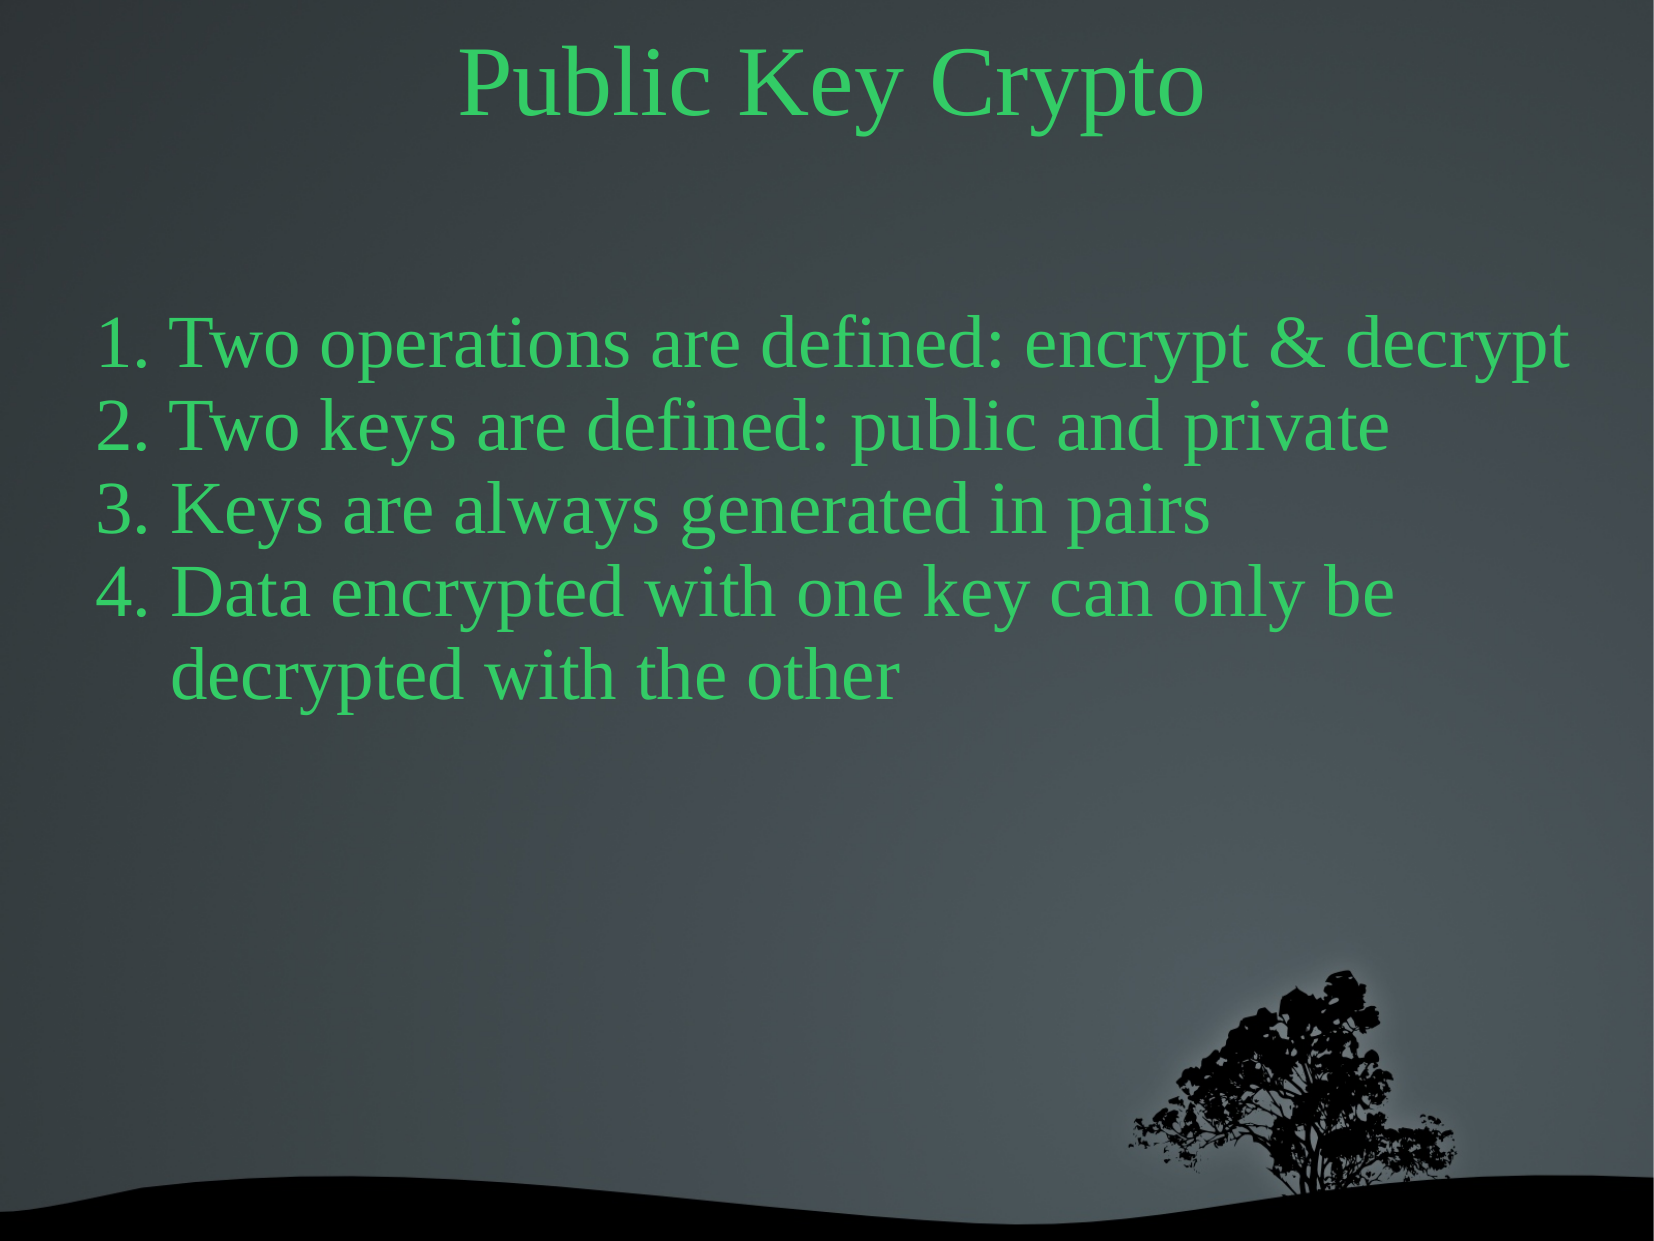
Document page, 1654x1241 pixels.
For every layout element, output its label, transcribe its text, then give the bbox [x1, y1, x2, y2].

text_box 1. Two operations are defined: encrypt & decrypt 2. Two keys are defined: public and private 3. Keys are always generated in pairs 4. Data encrypted with one key can only be decrypted with the other [80, 293, 1582, 763]
picture [0, 0, 1654, 1241]
text_box Public Key Crypto [442, 18, 1220, 155]
